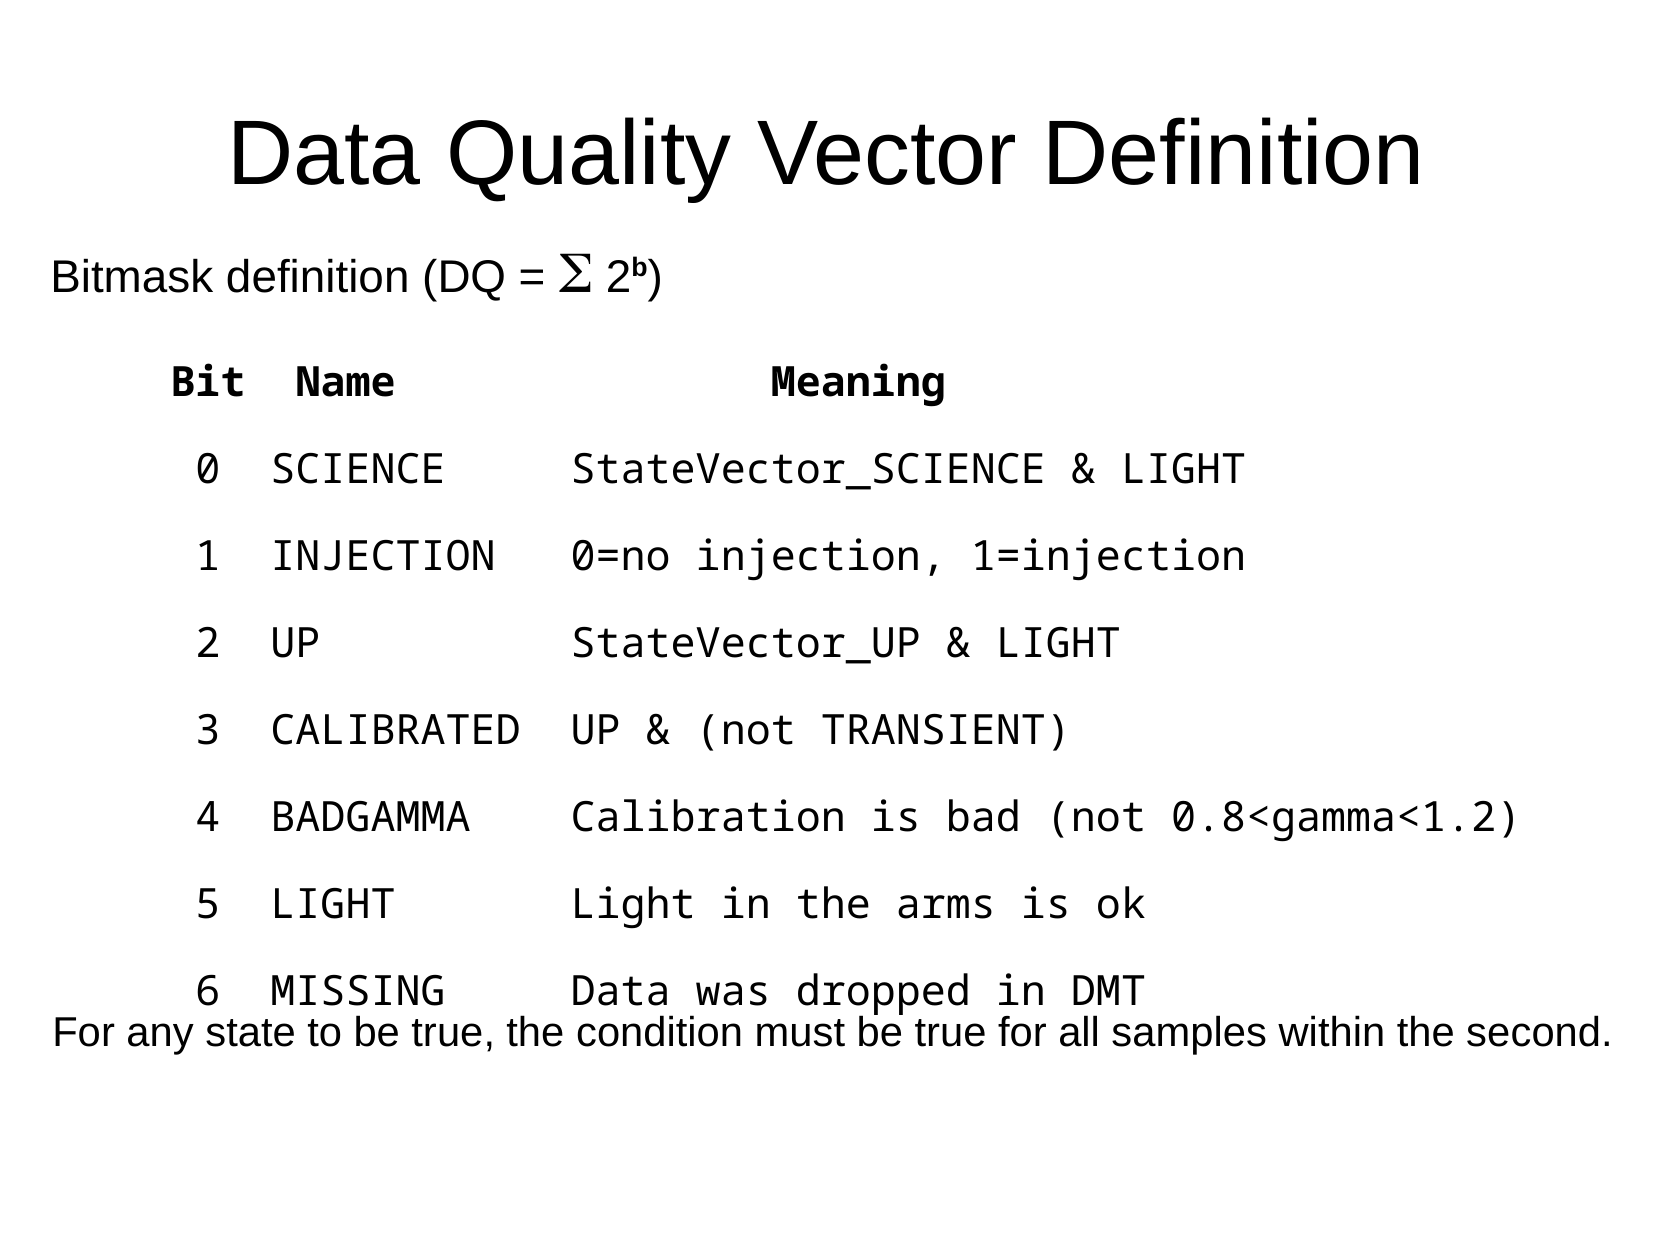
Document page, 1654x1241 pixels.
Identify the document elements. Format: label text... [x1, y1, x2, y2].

title Data Quality Vector Definition [82, 56, 1571, 250]
text_box Bitmask definition (DQ = S 2b) [35, 243, 678, 335]
text_box For any state to be true, the condition must be true for all samples within the second. [37, 1000, 1627, 1068]
text_box Bit Name Meaning 0 SCIENCE StateVector_SCIENCE & LIGHT 1 INJECTION 0=no injection, 1=injection 2 UP StateVector_UP & LIGHT 3 CALIBRATED UP & (not TRANSIENT) 4 BADGAMMA Calibration is bad (not 0.8<gamma<1.2) 5 LIGHT Light in the arms is ok 6 MISSING Data was dropped in DMT [155, 344, 1544, 1005]
